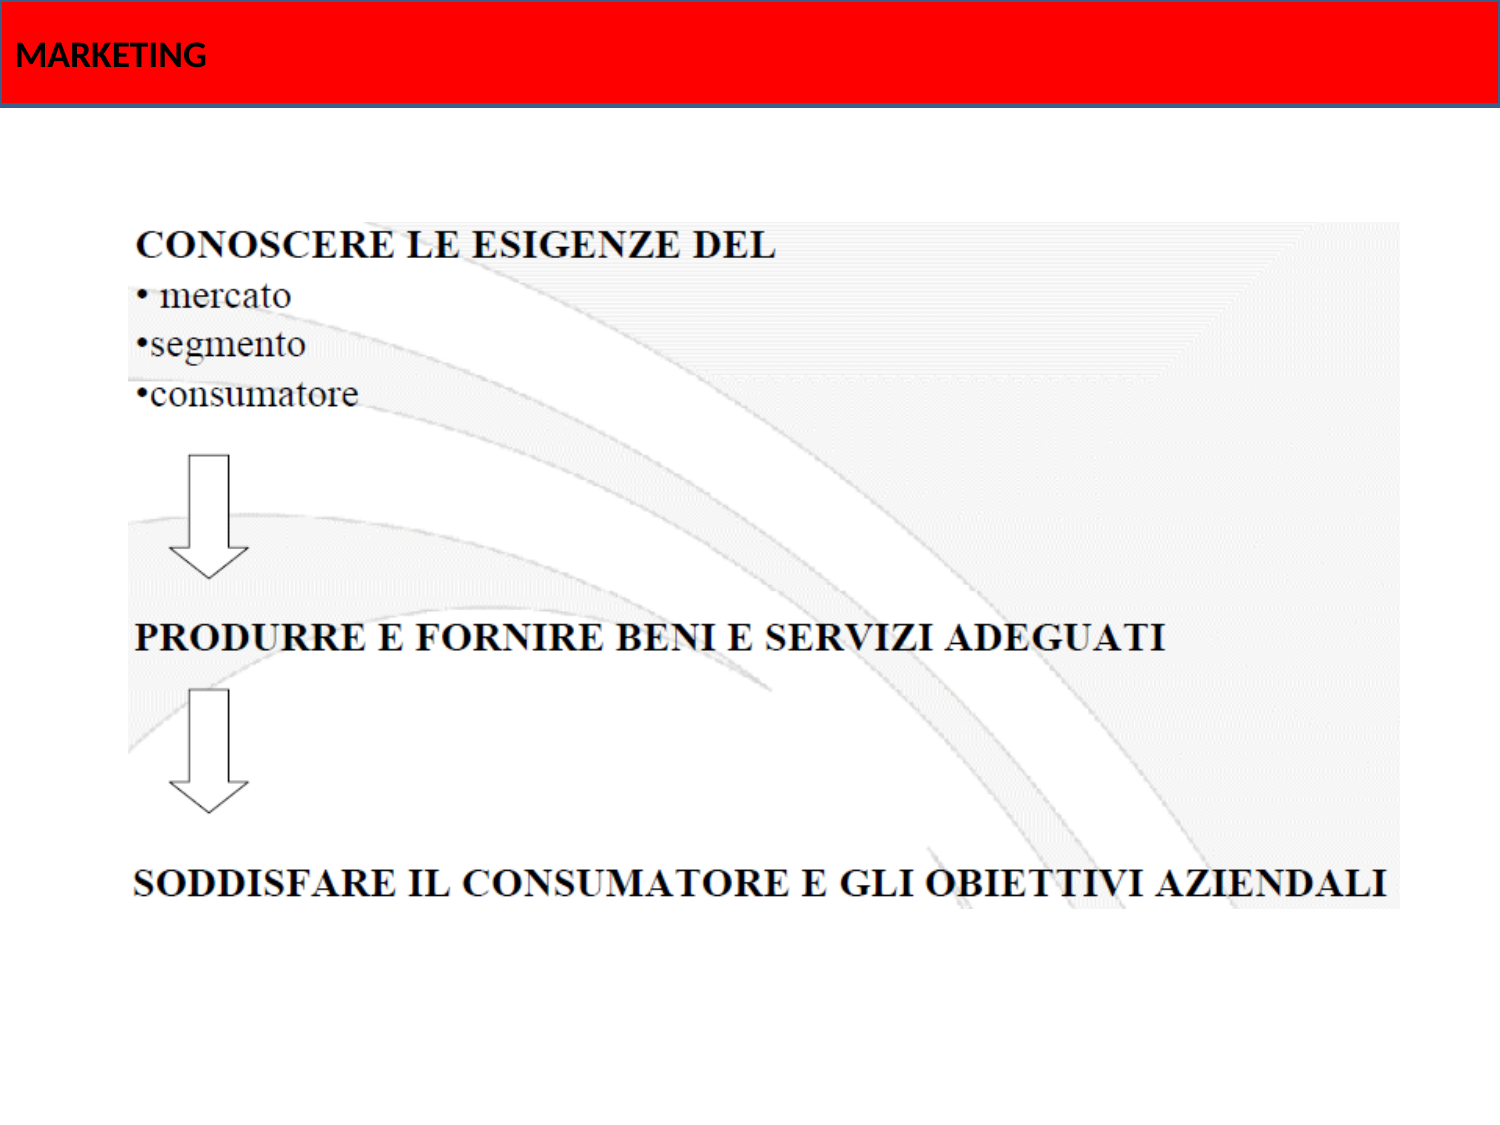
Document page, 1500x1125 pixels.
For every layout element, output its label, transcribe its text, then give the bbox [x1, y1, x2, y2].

picture [128, 222, 1400, 909]
text_box MARKETING [0, 0, 1500, 106]
